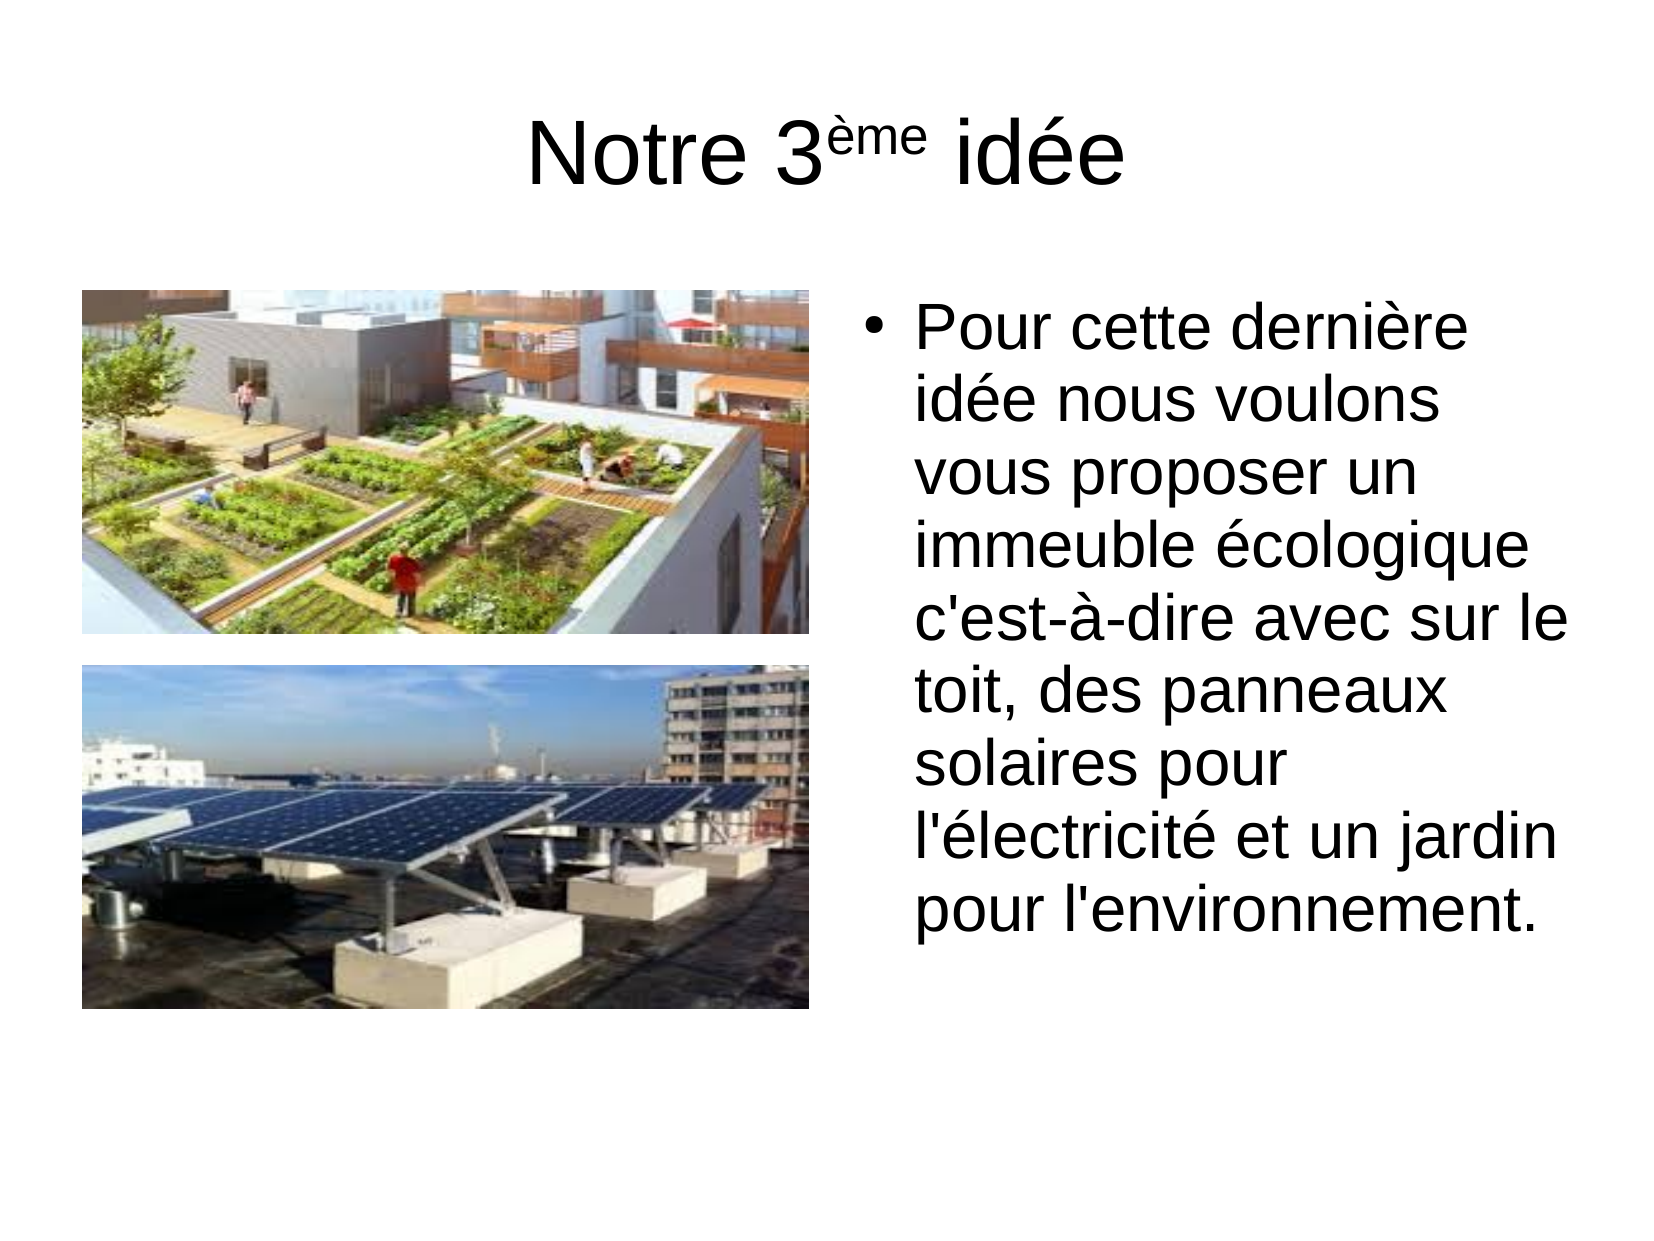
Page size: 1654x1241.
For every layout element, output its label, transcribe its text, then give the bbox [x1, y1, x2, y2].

list Pour cette dernière idée nous voulons vous proposer un immeuble écologique c'est-à-dire avec sur le toit, des panneaux solaires pour l'électricité et un jardin pour l'environnement. [845, 290, 1572, 1010]
title Notre 3ème idée [82, 49, 1571, 257]
picture [82, 665, 809, 1009]
picture [82, 290, 809, 634]
